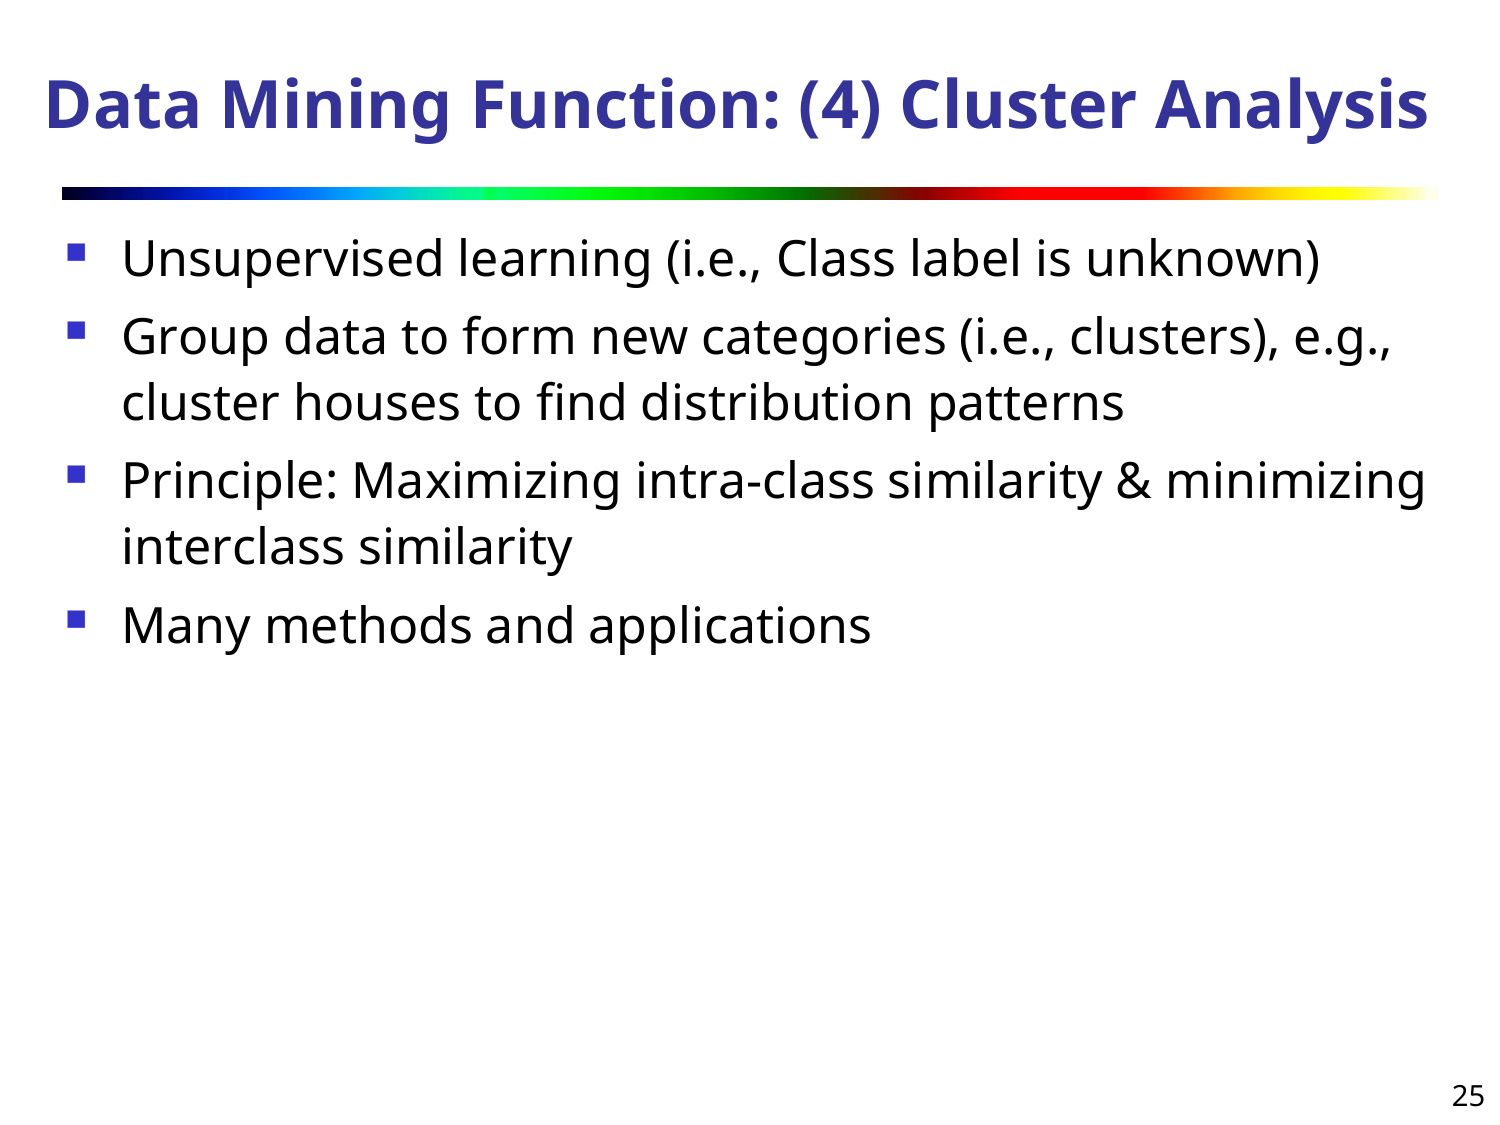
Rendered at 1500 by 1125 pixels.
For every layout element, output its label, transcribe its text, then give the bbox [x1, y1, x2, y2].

title Data Mining Function: (4) Cluster Analysis [0, 14, 1475, 190]
text_box <number> [1187, 1050, 1500, 1125]
list Unsupervised learning (i.e., Class label is unknown) Group data to form new categories (i.e., clusters), e.g., cluster houses to find distribution patterns Principle: Maximizing intra-class similarity & minimizing interclass similarity Many methods and applications [50, 212, 1450, 1075]
